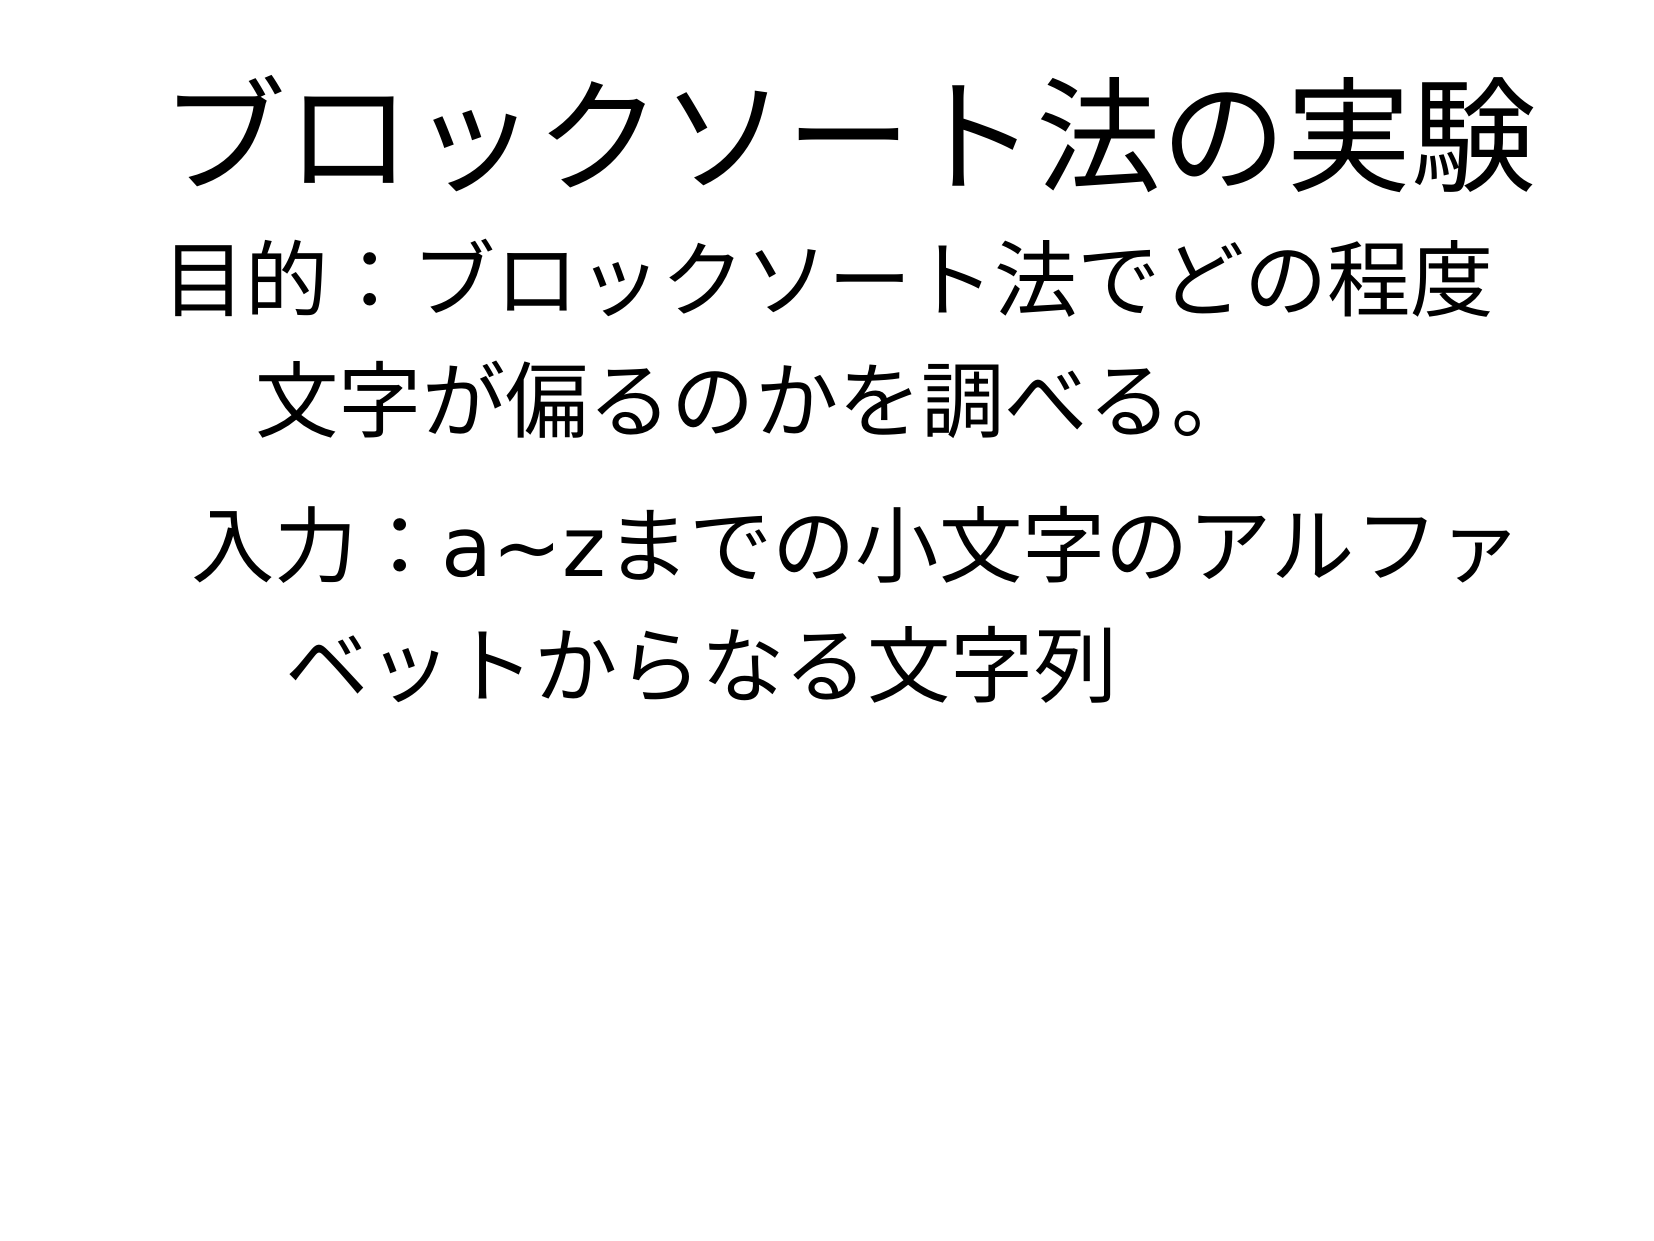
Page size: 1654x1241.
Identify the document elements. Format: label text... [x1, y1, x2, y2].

text_box ブロックソート法の実験 [88, 29, 1595, 207]
text_box 入力：a~zまでの小文字のアルファ ベットからなる文字列 [177, 472, 1565, 668]
text_box 目的：ブロックソート法でどの程度 文字が偏るのかを調べる。 [147, 206, 1565, 389]
